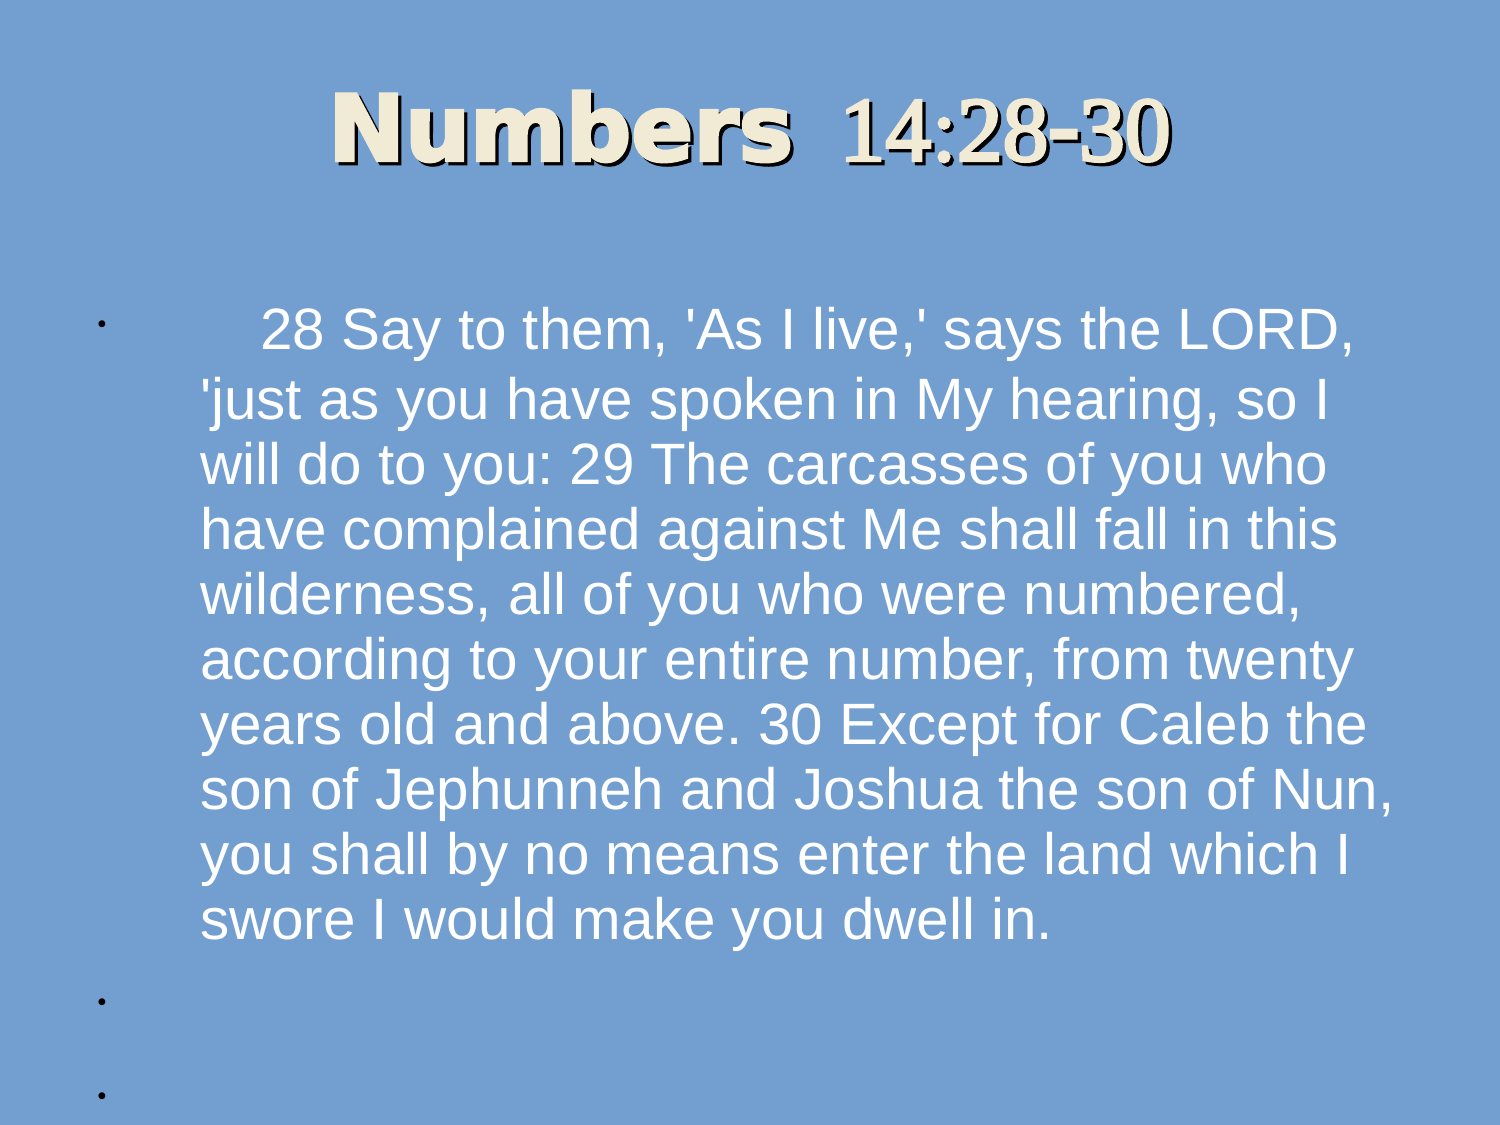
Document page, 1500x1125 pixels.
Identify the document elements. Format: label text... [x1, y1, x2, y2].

list 28 Say to them, 'As I live,' says the LORD, 'just as you have spoken in My hearing, so I will do to you: 29 The carcasses of you who have complained against Me shall fall in this wilderness, all of you who were numbered, according to your entire number, from twenty years old and above. 30 Except for Caleb the son of Jephunneh and Joshua the son of Nun, you shall by no means enter the land which I swore I would make you dwell in. [75, 287, 1426, 1061]
title Numbers 14:28-30 [75, 44, 1426, 233]
